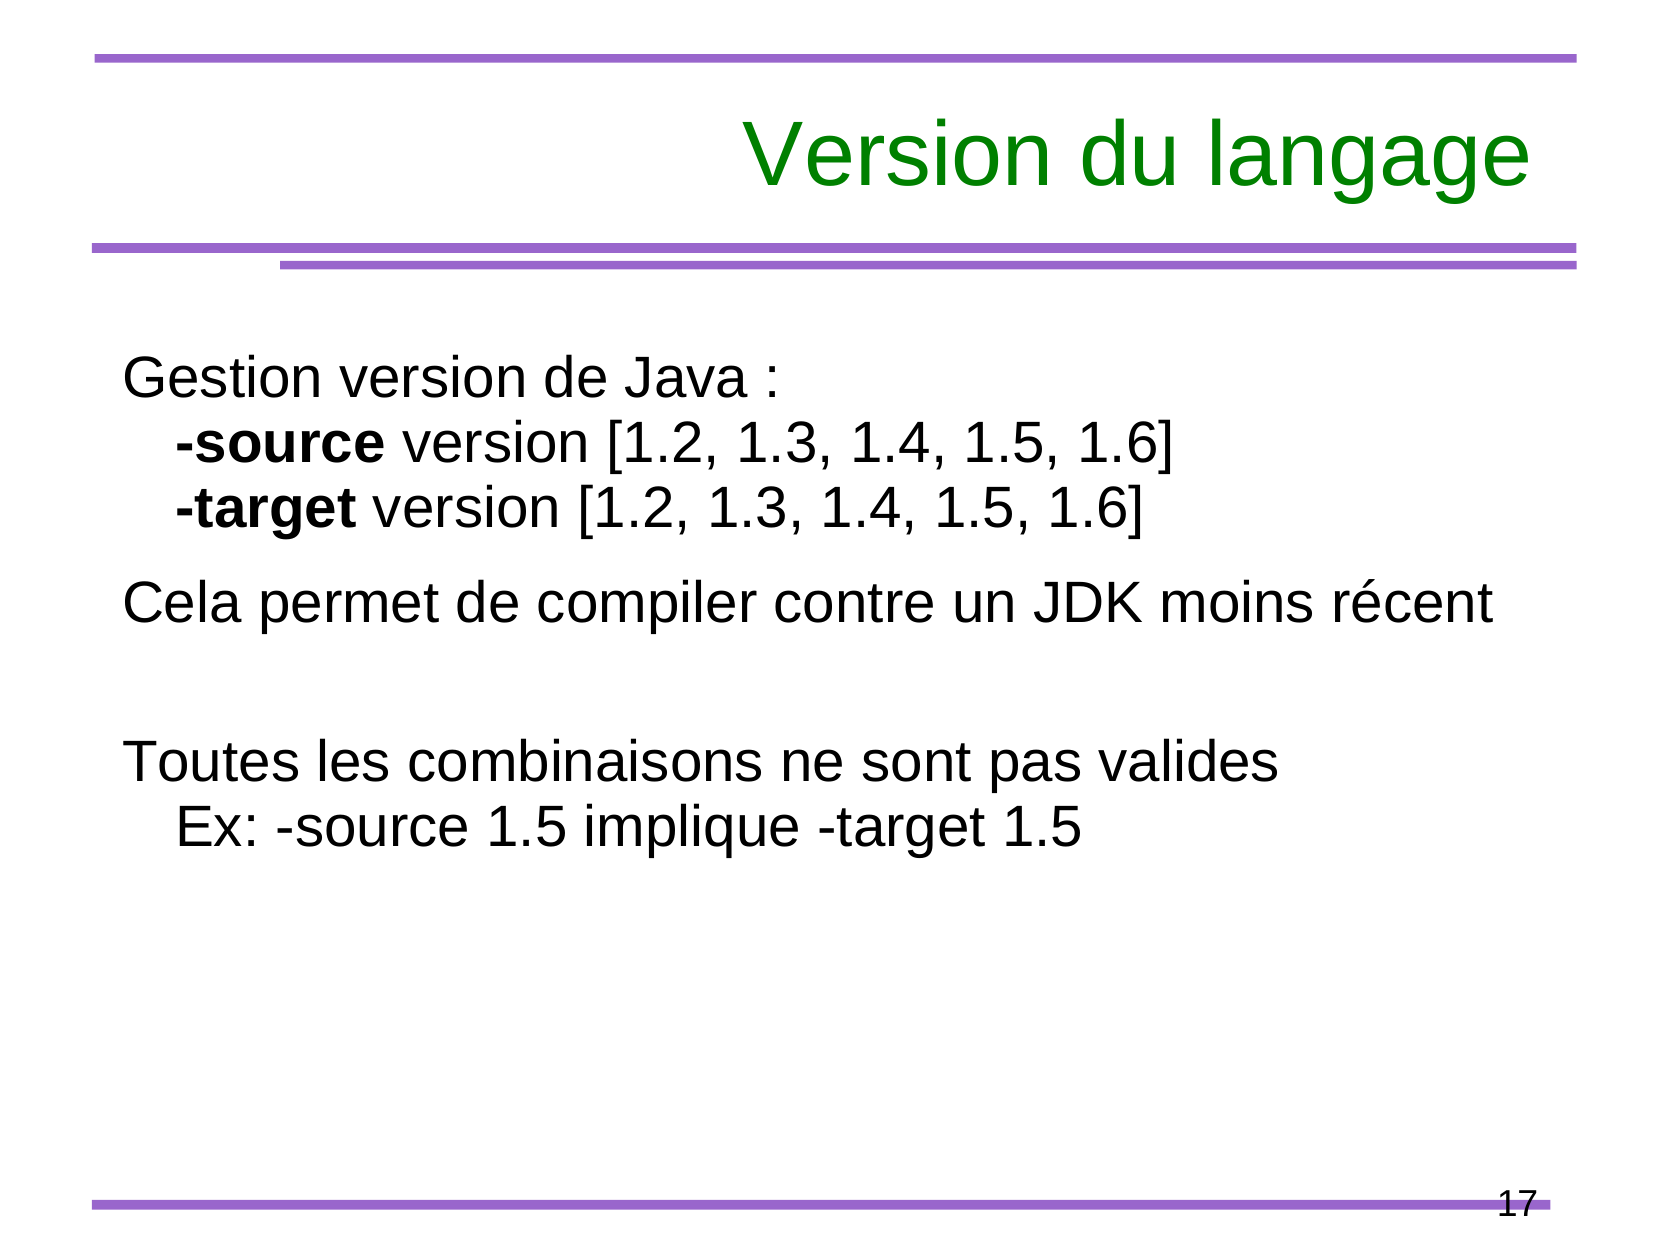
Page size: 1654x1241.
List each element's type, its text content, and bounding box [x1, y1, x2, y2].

list Gestion version de Java : -source version [1.2, 1.3, 1.4, 1.5, 1.6] -target version [1.2, 1.3, 1.4, 1.5, 1.6] Cela permet de compiler contre un JDK moins récent Toutes les combinaisons ne sont pas valides Ex: -source 1.5 implique -target 1.5 [104, 344, 1550, 1190]
title Version du langage [121, 49, 1534, 257]
